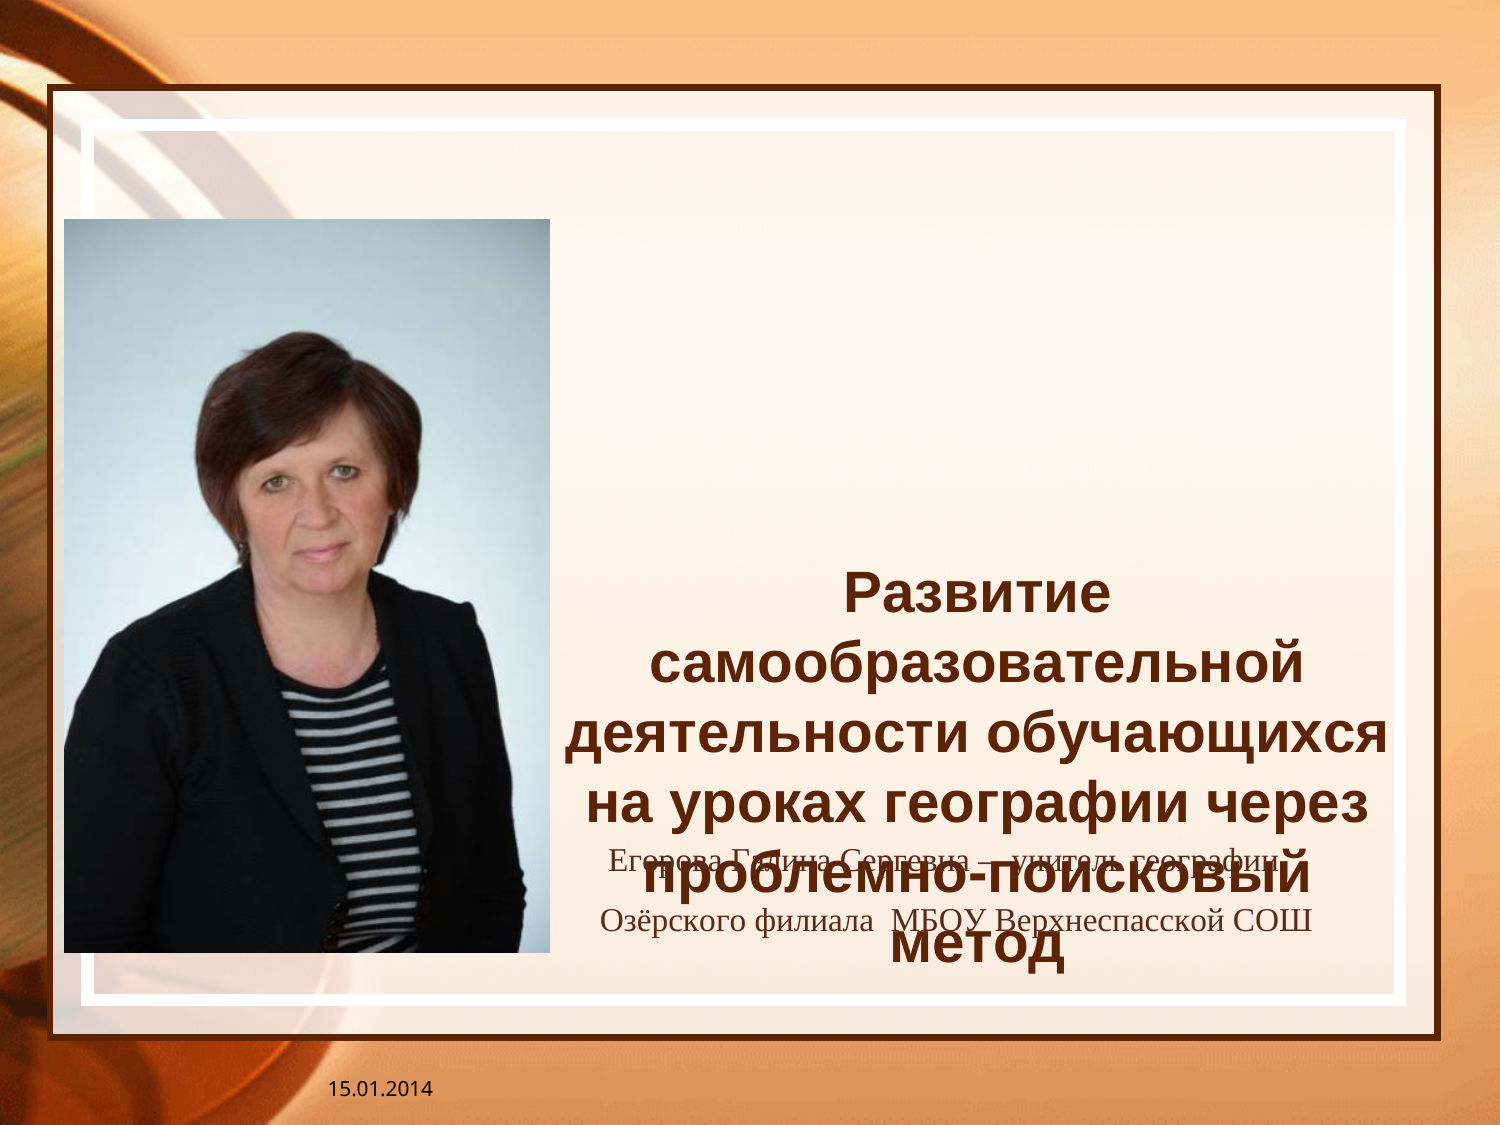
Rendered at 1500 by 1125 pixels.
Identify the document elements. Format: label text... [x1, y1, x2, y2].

picture [64, 220, 550, 953]
text_box 15.01.2014 [312, 1052, 574, 1125]
title Развитие самообразовательной деятельности обучающихся на уроках географии через проблемно-поисковый метод [550, 267, 1407, 717]
subtitle Егорова Галина Сергевна – учитель географии Озёрского филиала МБОУ Верхнеспасской СОШ [584, 810, 1400, 965]
